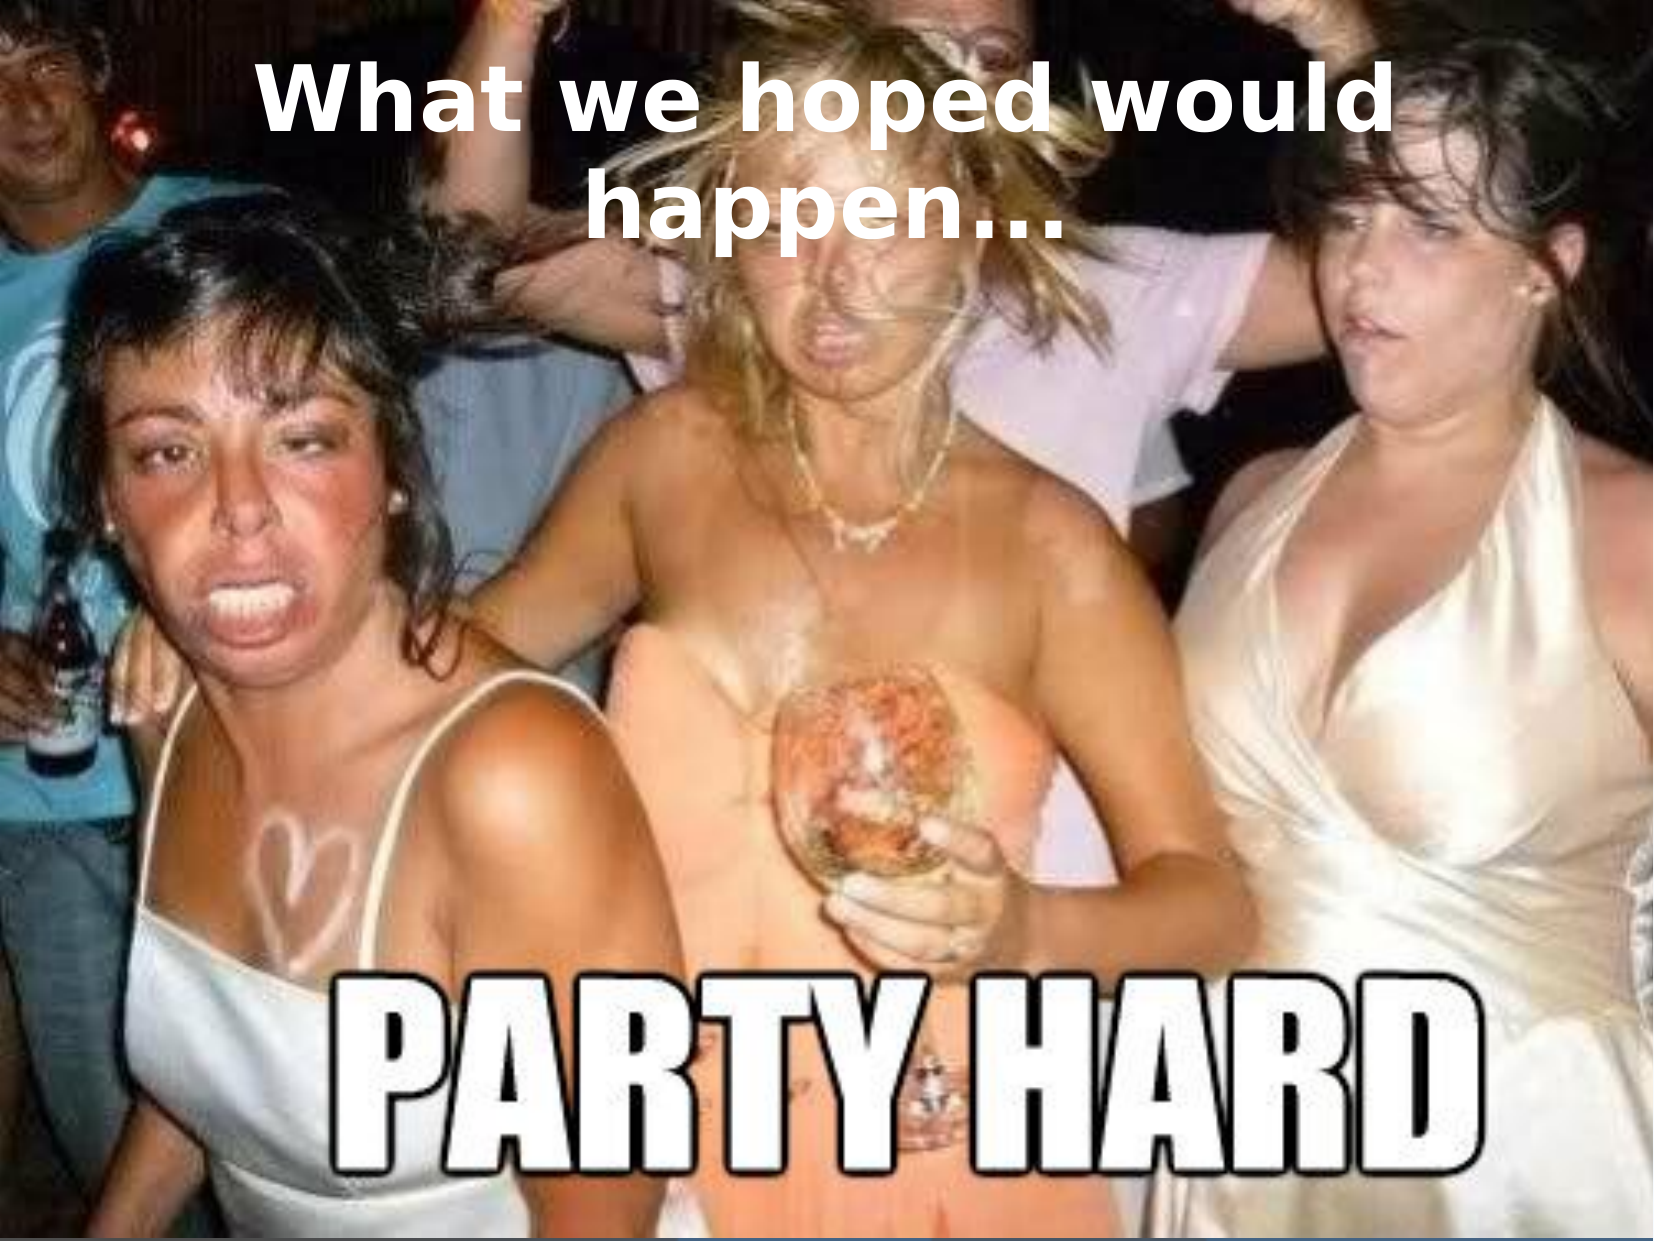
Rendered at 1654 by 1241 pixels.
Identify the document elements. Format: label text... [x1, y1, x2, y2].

title What we hoped would happen... [82, 45, 1571, 261]
picture [0, 0, 1654, 1241]
